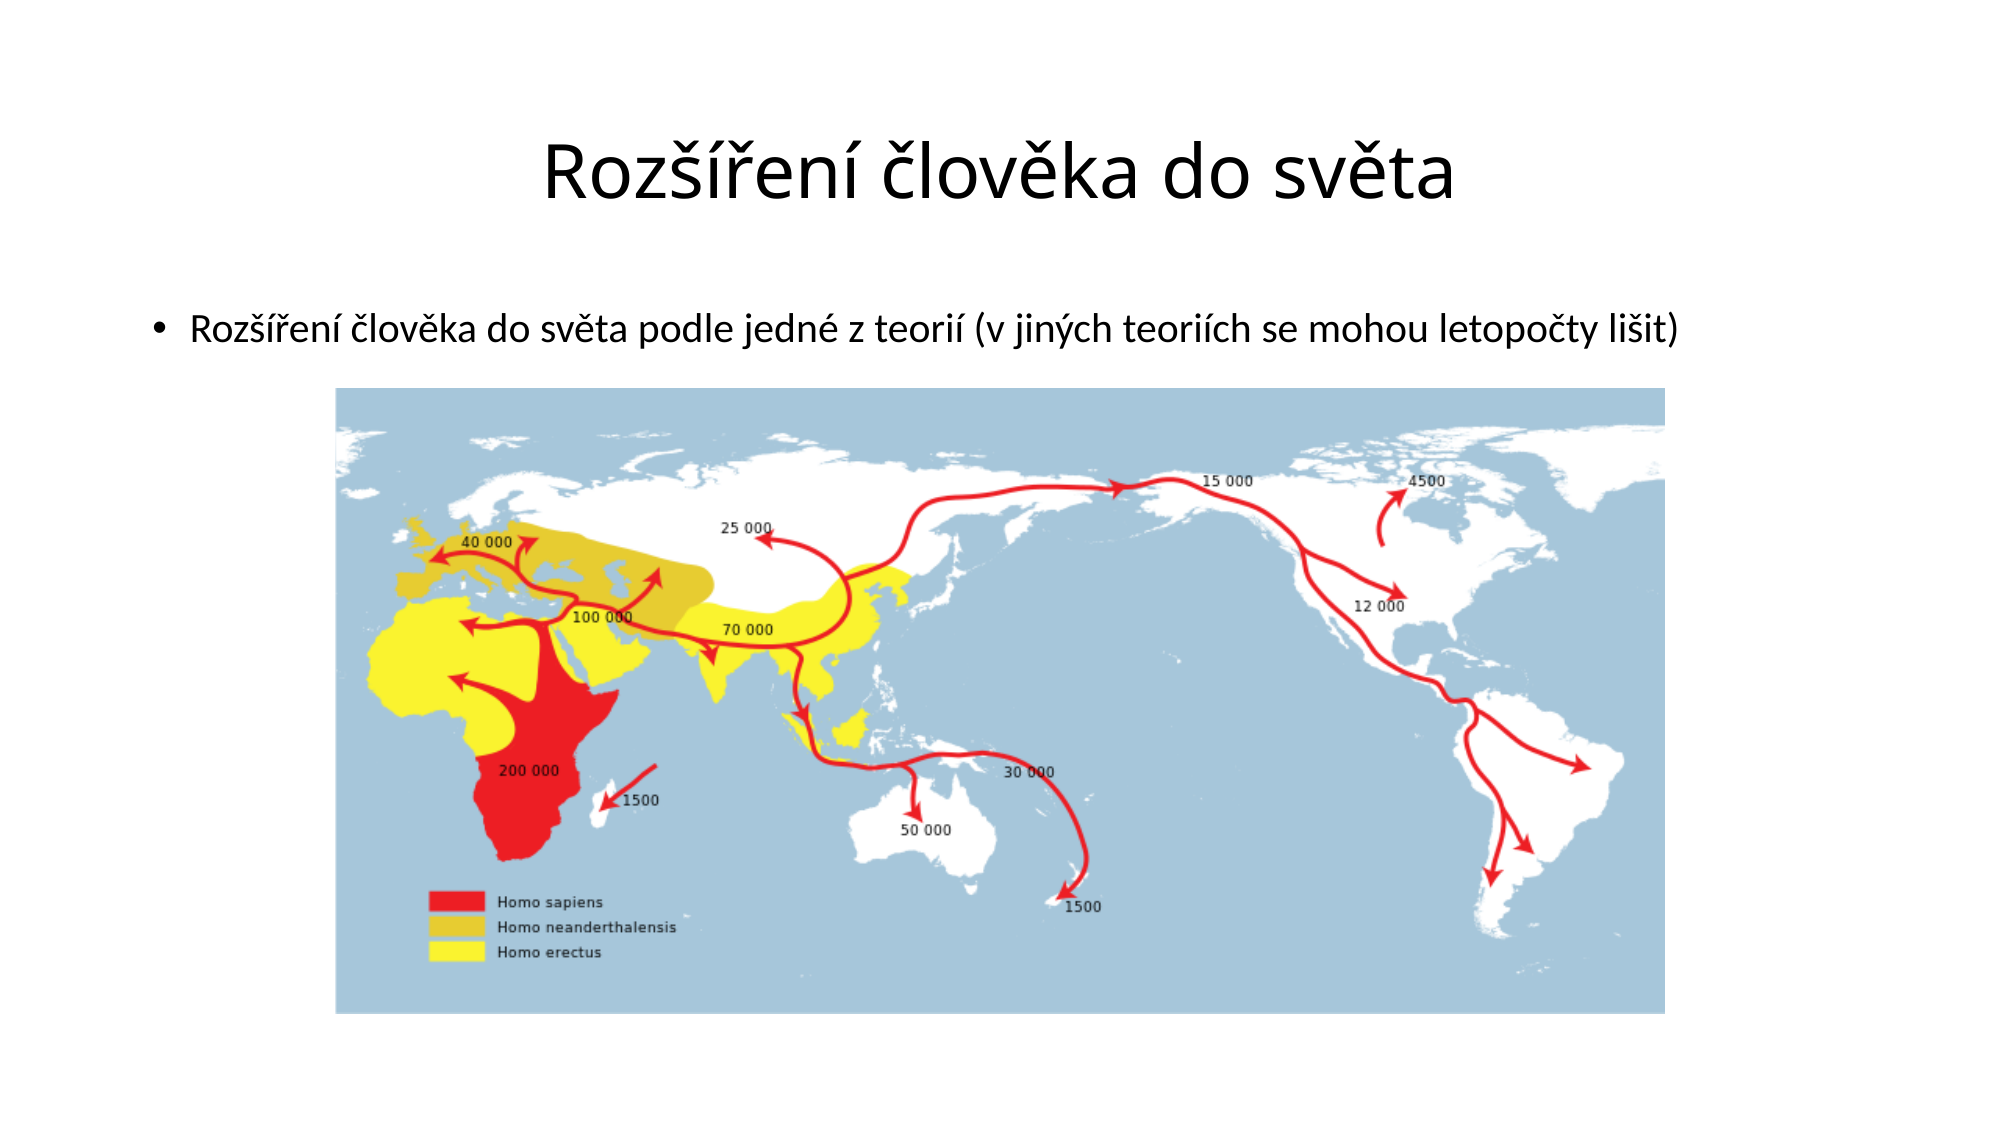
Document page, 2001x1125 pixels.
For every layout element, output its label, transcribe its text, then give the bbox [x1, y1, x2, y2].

picture [335, 388, 1665, 1014]
list Rozšíření člověka do světa podle jedné z teorií (v jiných teoriích se mohou letopočty lišit) [137, 299, 1863, 1014]
title Rozšíření člověka do světa [137, 59, 1863, 278]
